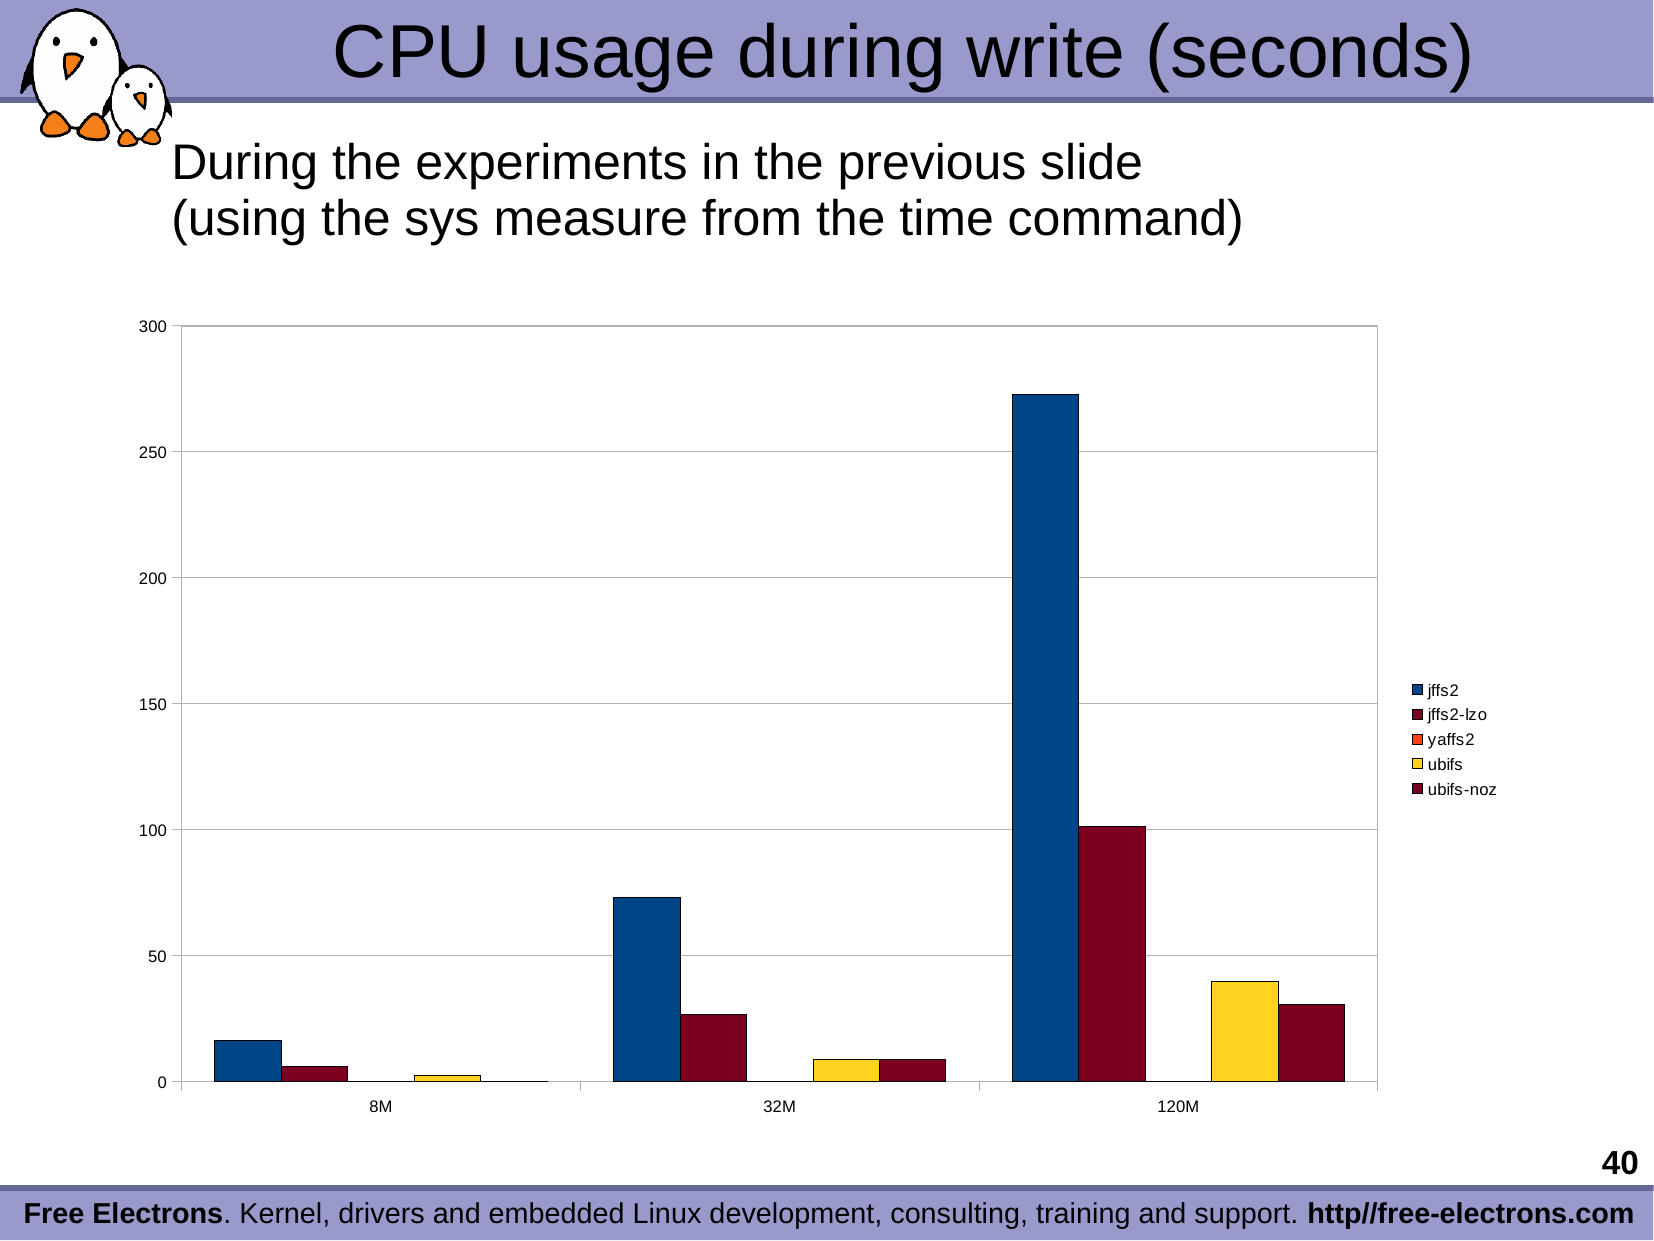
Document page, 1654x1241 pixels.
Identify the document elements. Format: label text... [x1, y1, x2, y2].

picture [20, 8, 172, 147]
text_box During the experiments in the previous slide (using the sys measure from the time command) [171, 134, 1245, 259]
chart [110, 299, 1523, 1150]
title CPU usage during write (seconds) [178, 4, 1631, 98]
